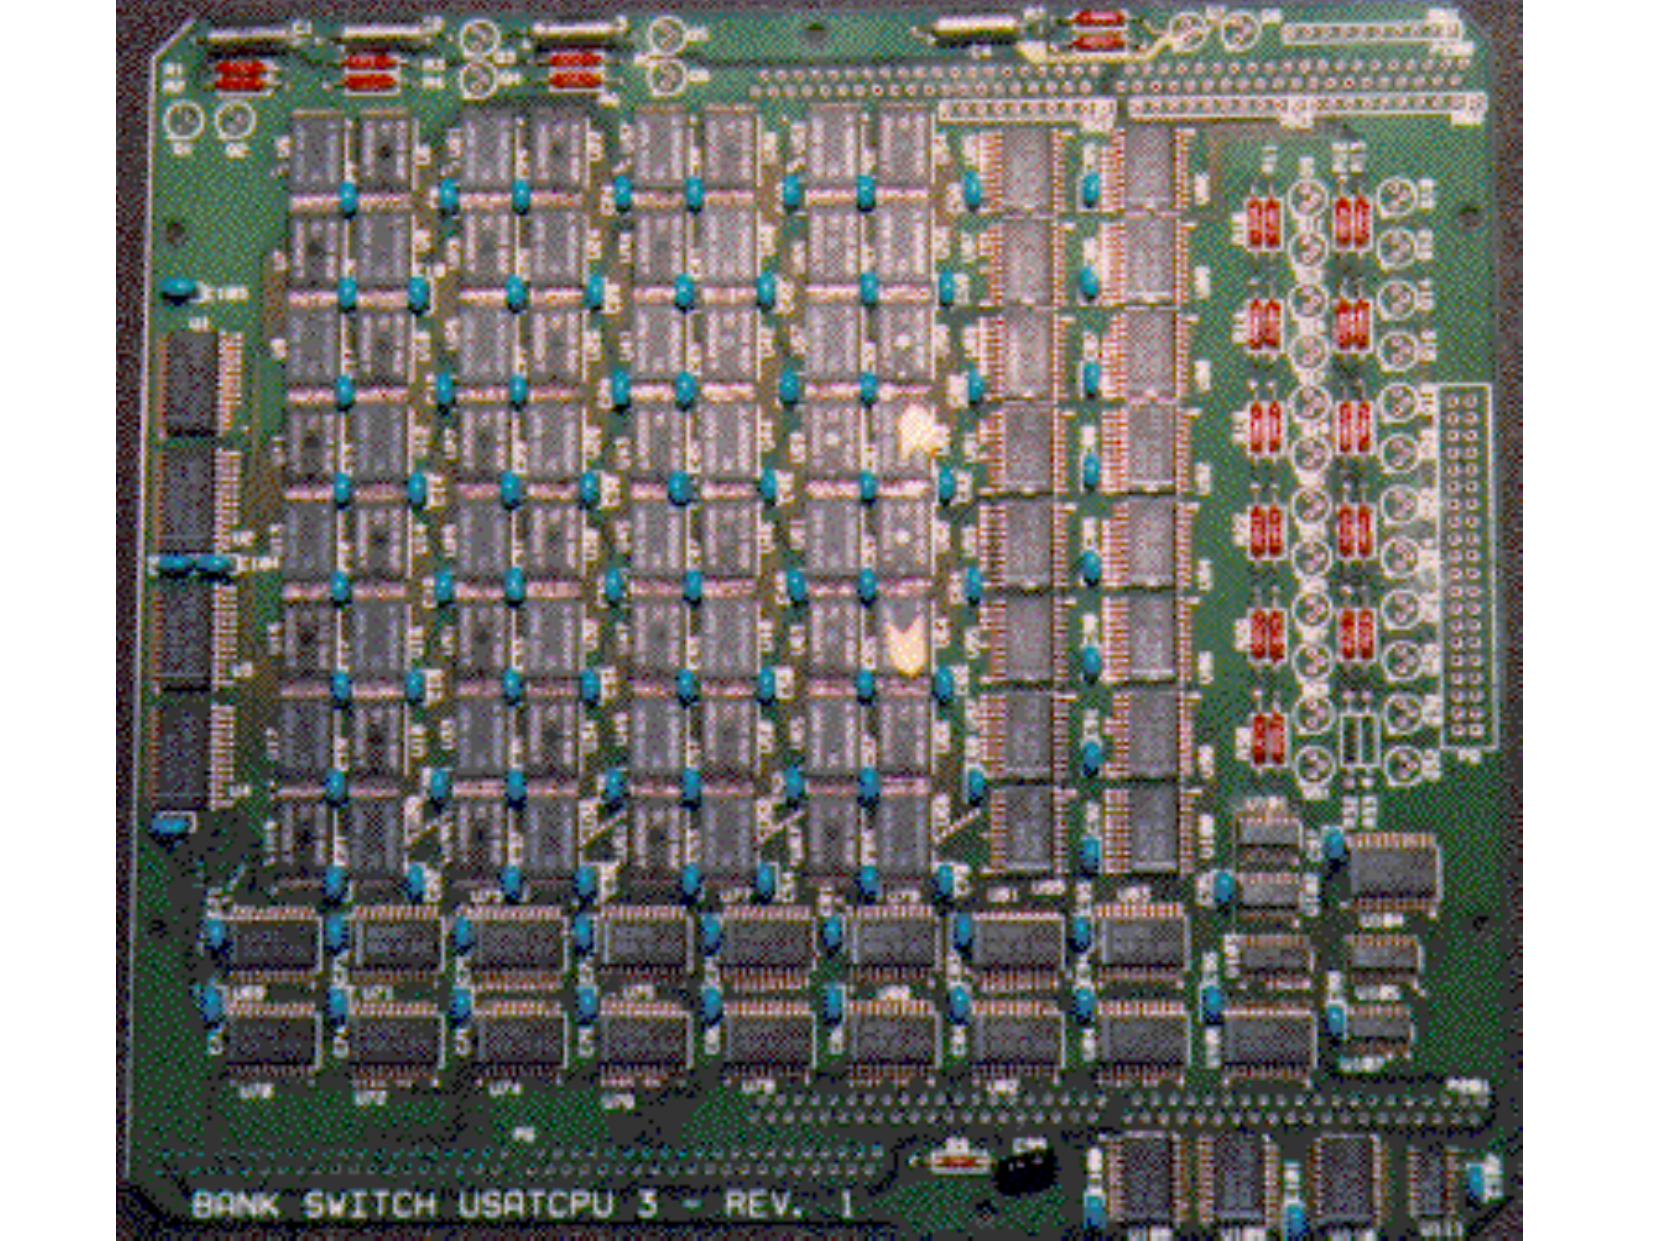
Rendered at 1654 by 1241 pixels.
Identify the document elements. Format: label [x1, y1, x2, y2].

picture [116, 0, 1523, 1241]
